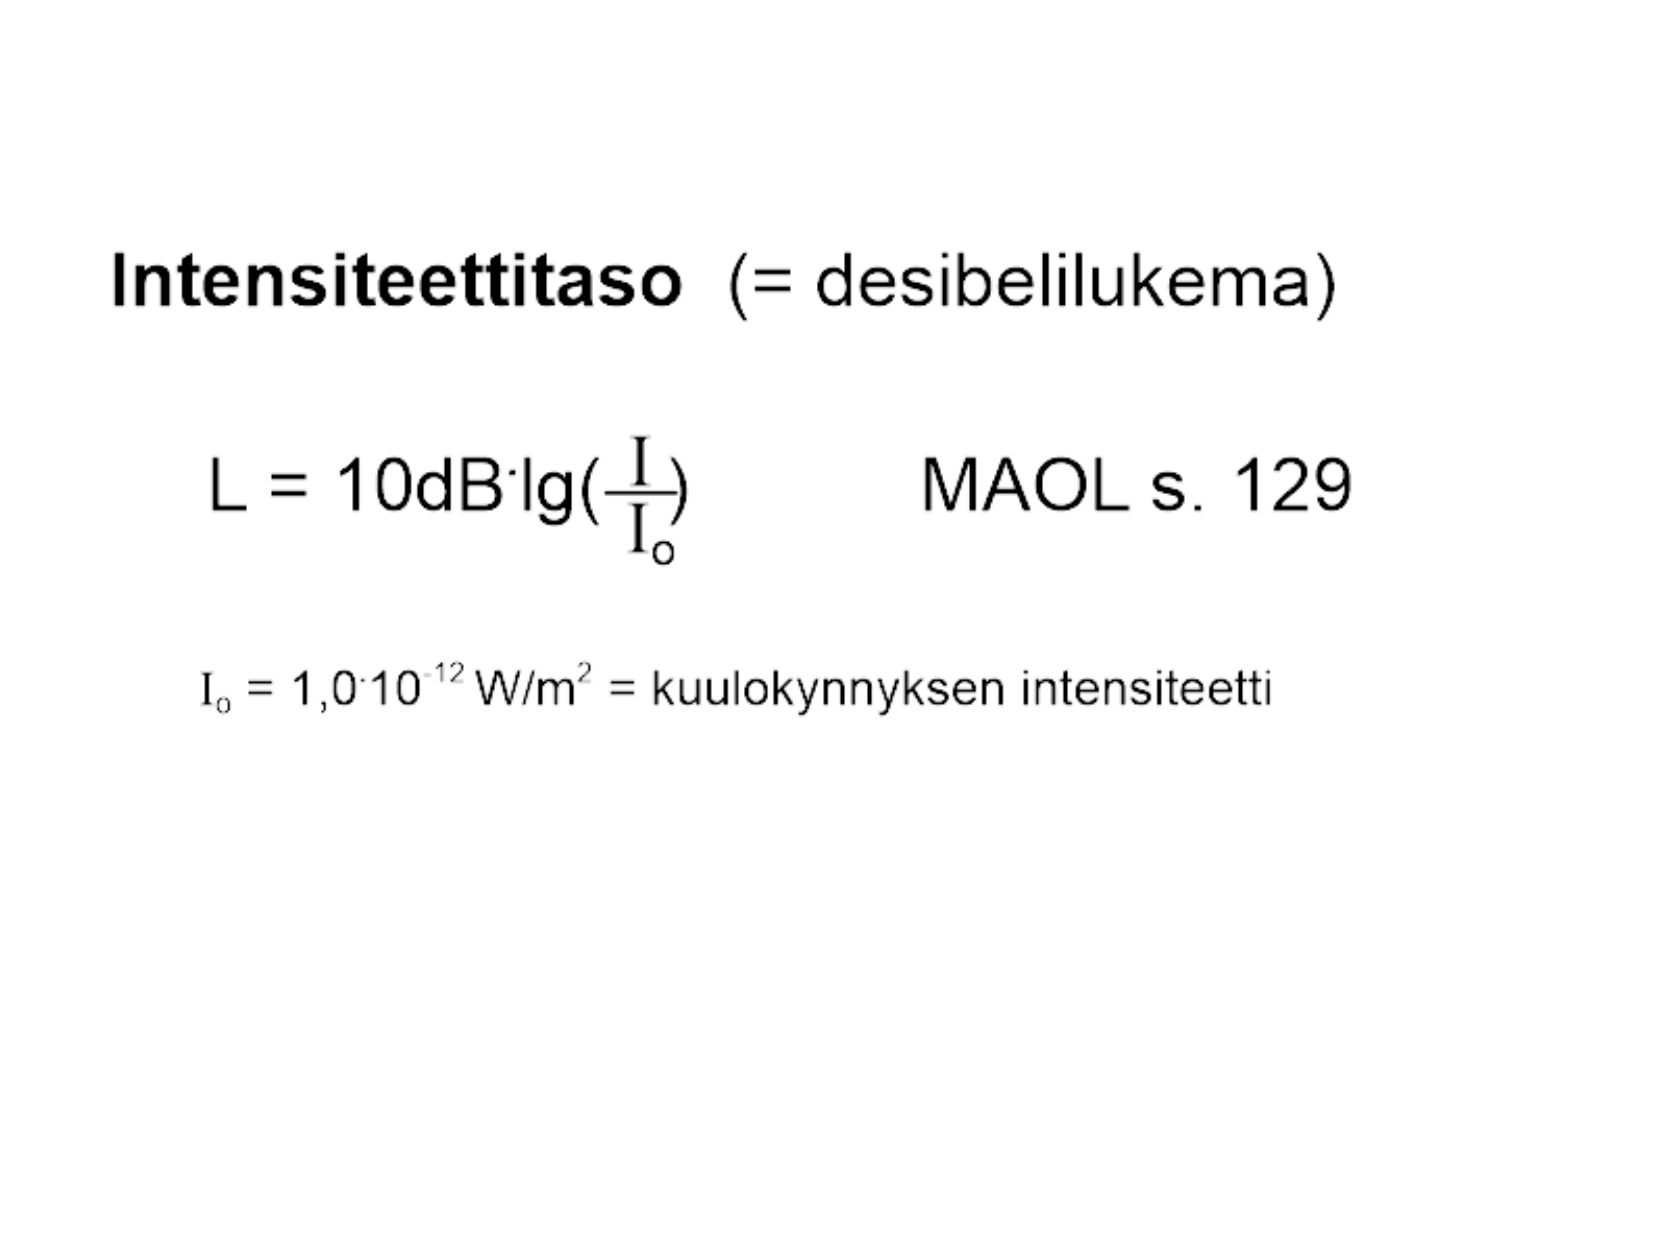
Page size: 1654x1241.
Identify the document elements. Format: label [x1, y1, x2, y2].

picture [47, 141, 1539, 778]
